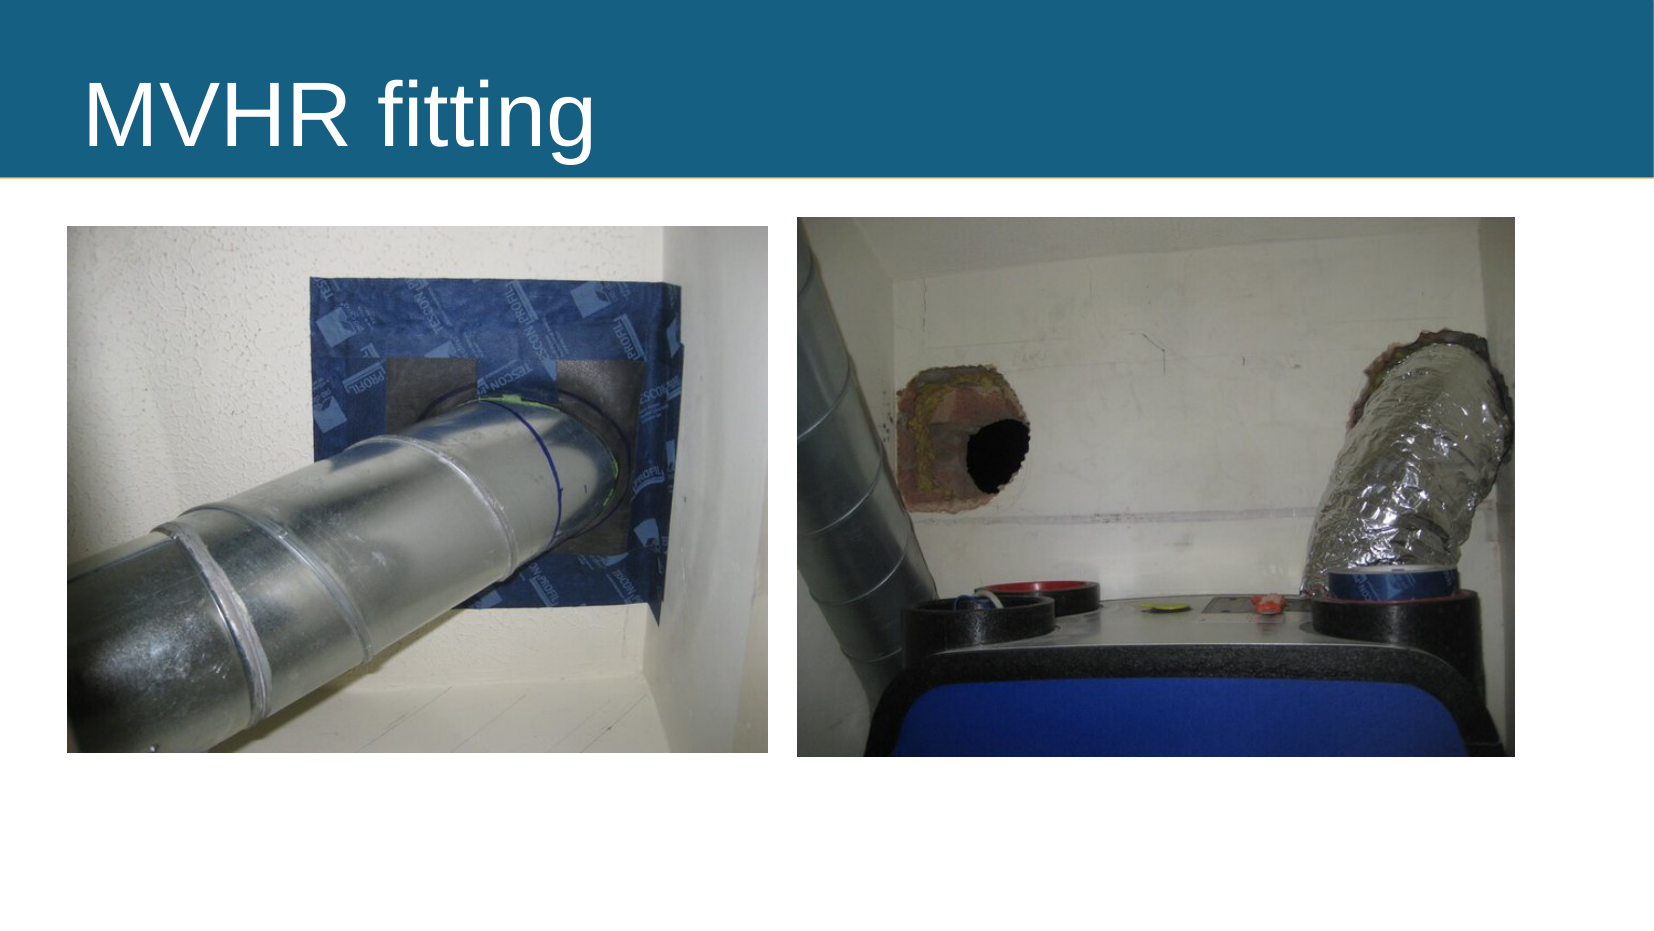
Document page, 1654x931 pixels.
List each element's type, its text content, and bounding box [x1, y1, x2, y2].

title MVHR fitting [82, 37, 1571, 193]
picture [797, 217, 1515, 757]
picture [67, 226, 768, 754]
